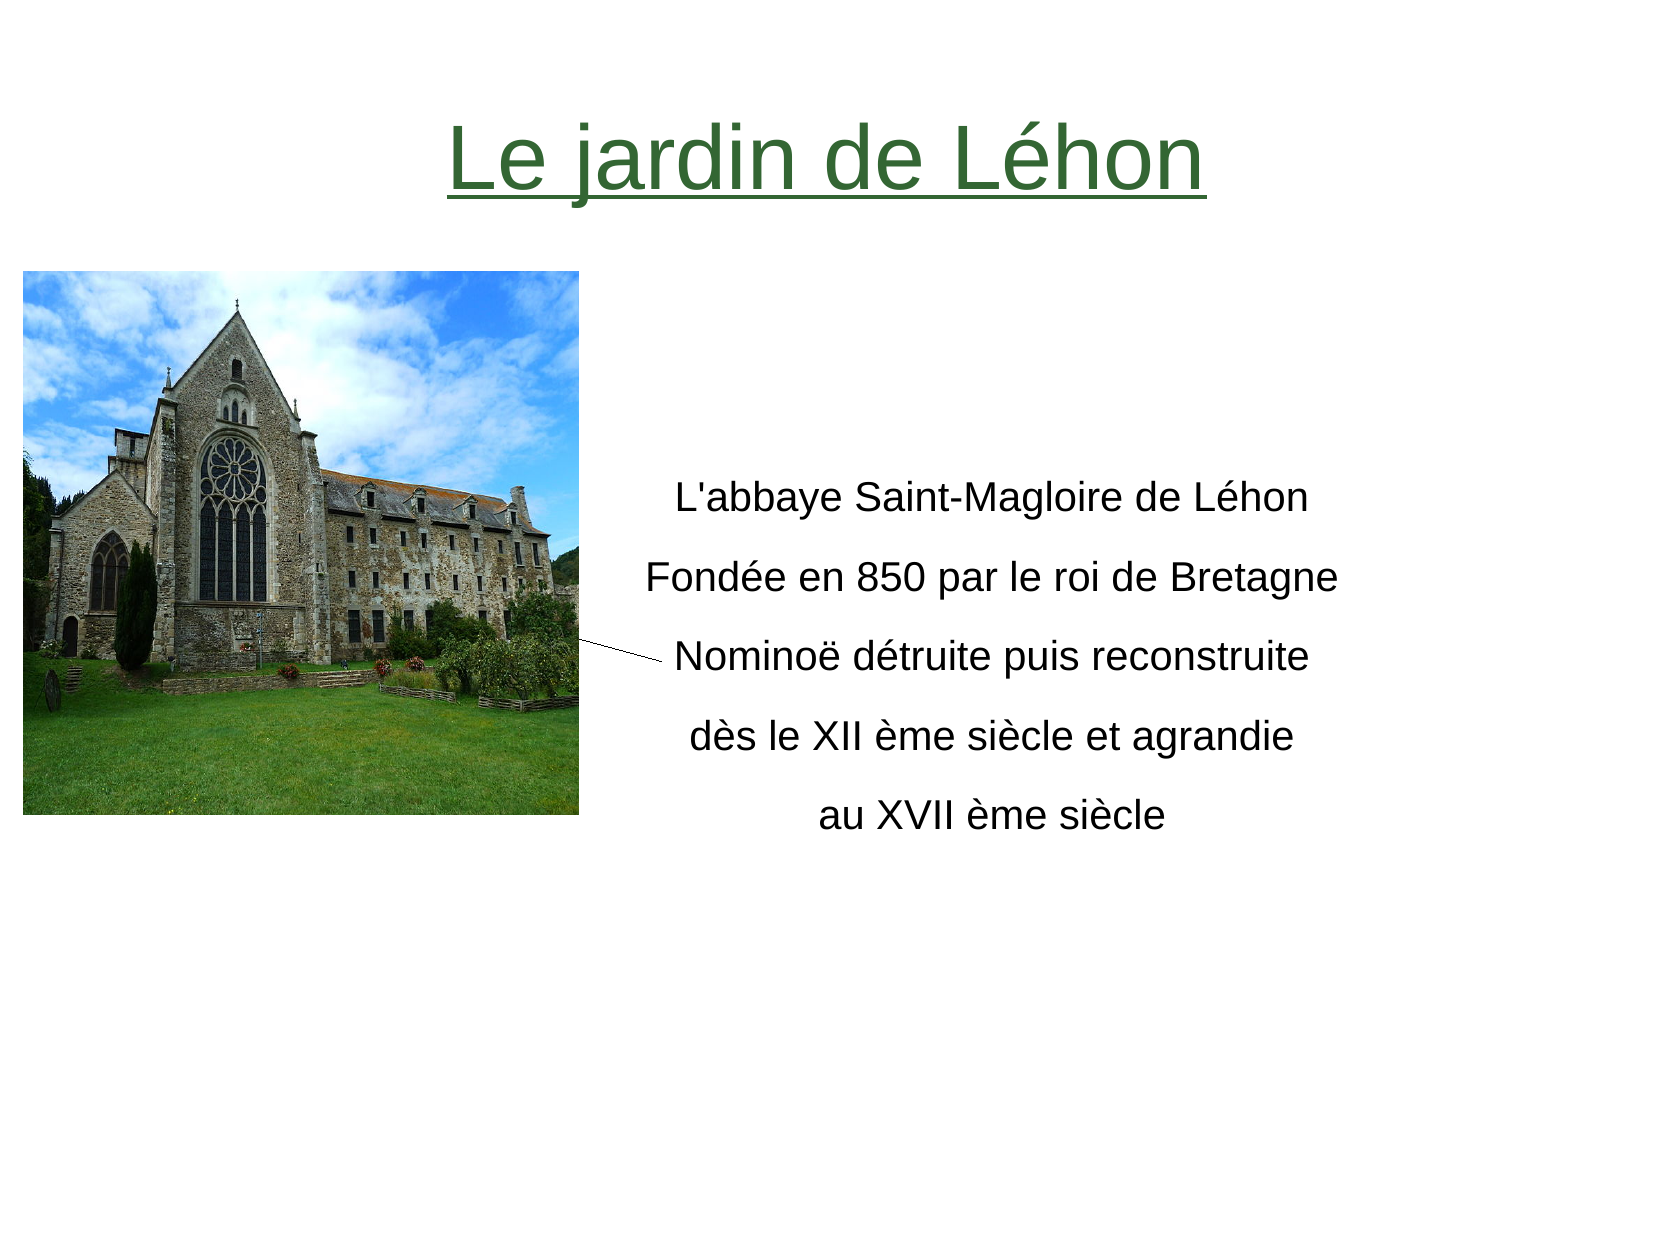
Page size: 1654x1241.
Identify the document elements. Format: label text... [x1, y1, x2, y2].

picture [23, 271, 579, 815]
subtitle L'abbaye Saint-Magloire de Léhon Fondée en 850 par le roi de Bretagne Nominoë détruite puis reconstruite dès le XII ème siècle et agrandie au XVII ème siècle [47, 554, 1654, 864]
title Le jardin de Léhon [82, 49, 1571, 257]
